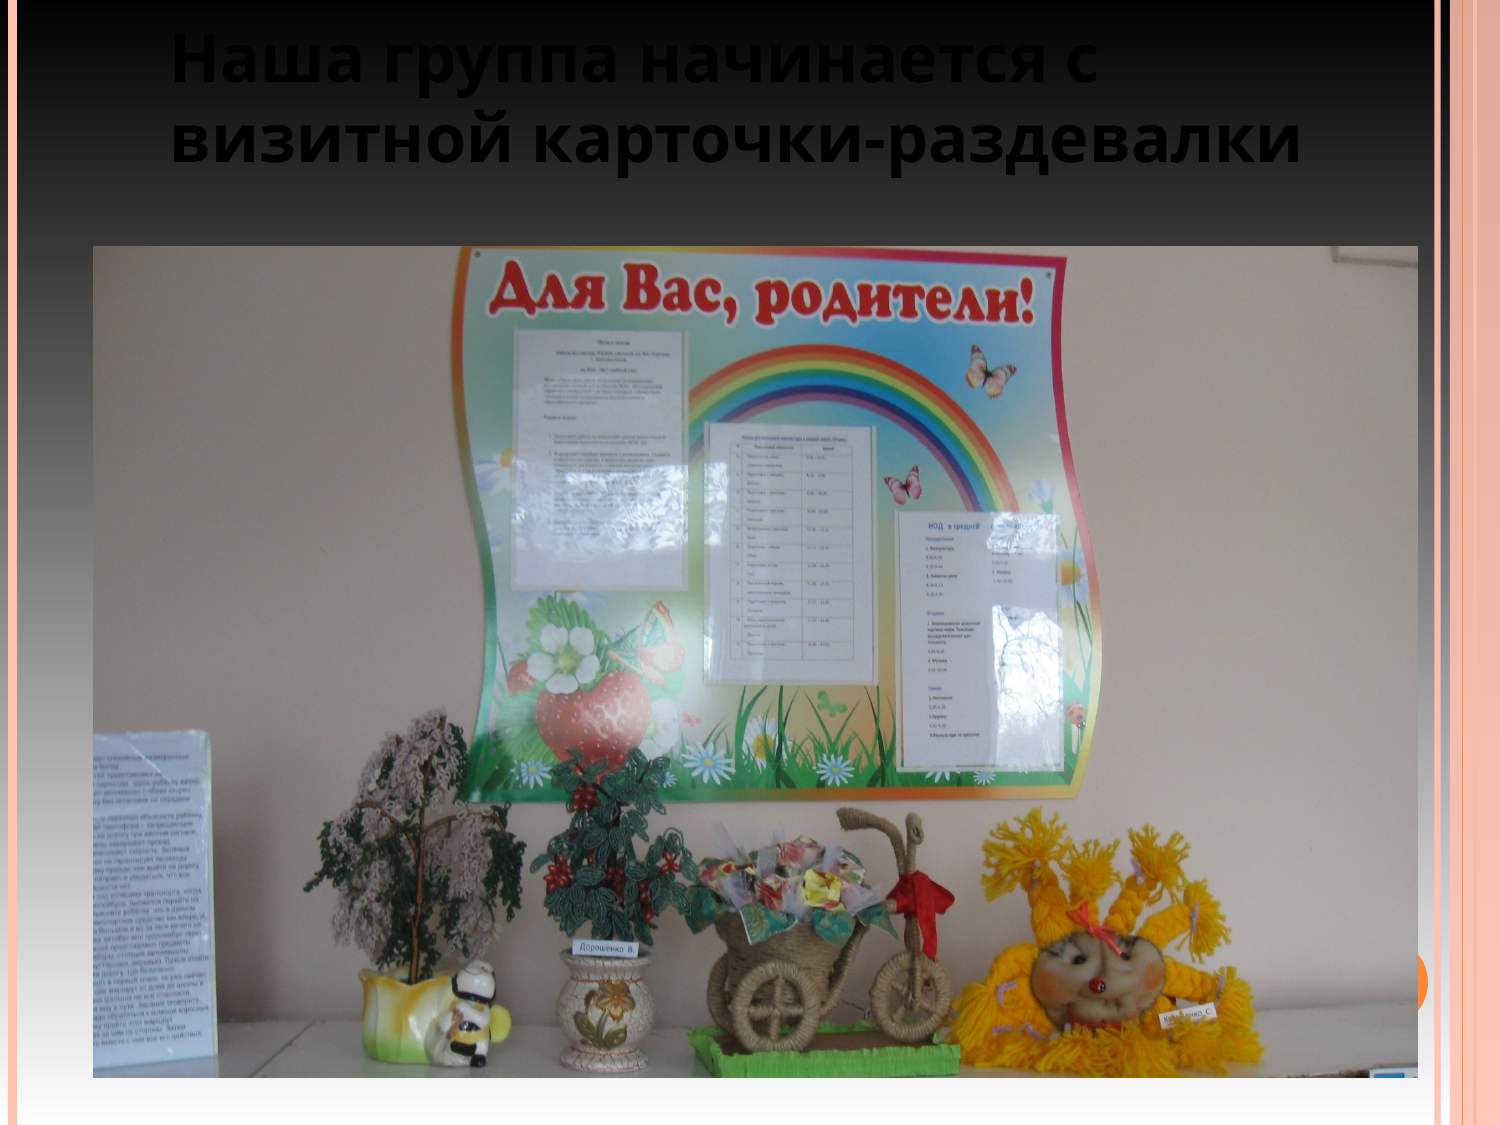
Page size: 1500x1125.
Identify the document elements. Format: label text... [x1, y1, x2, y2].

picture [93, 246, 1418, 1079]
text_box Наша группа начинается с визитной карточки-раздевалки [154, 7, 1395, 183]
